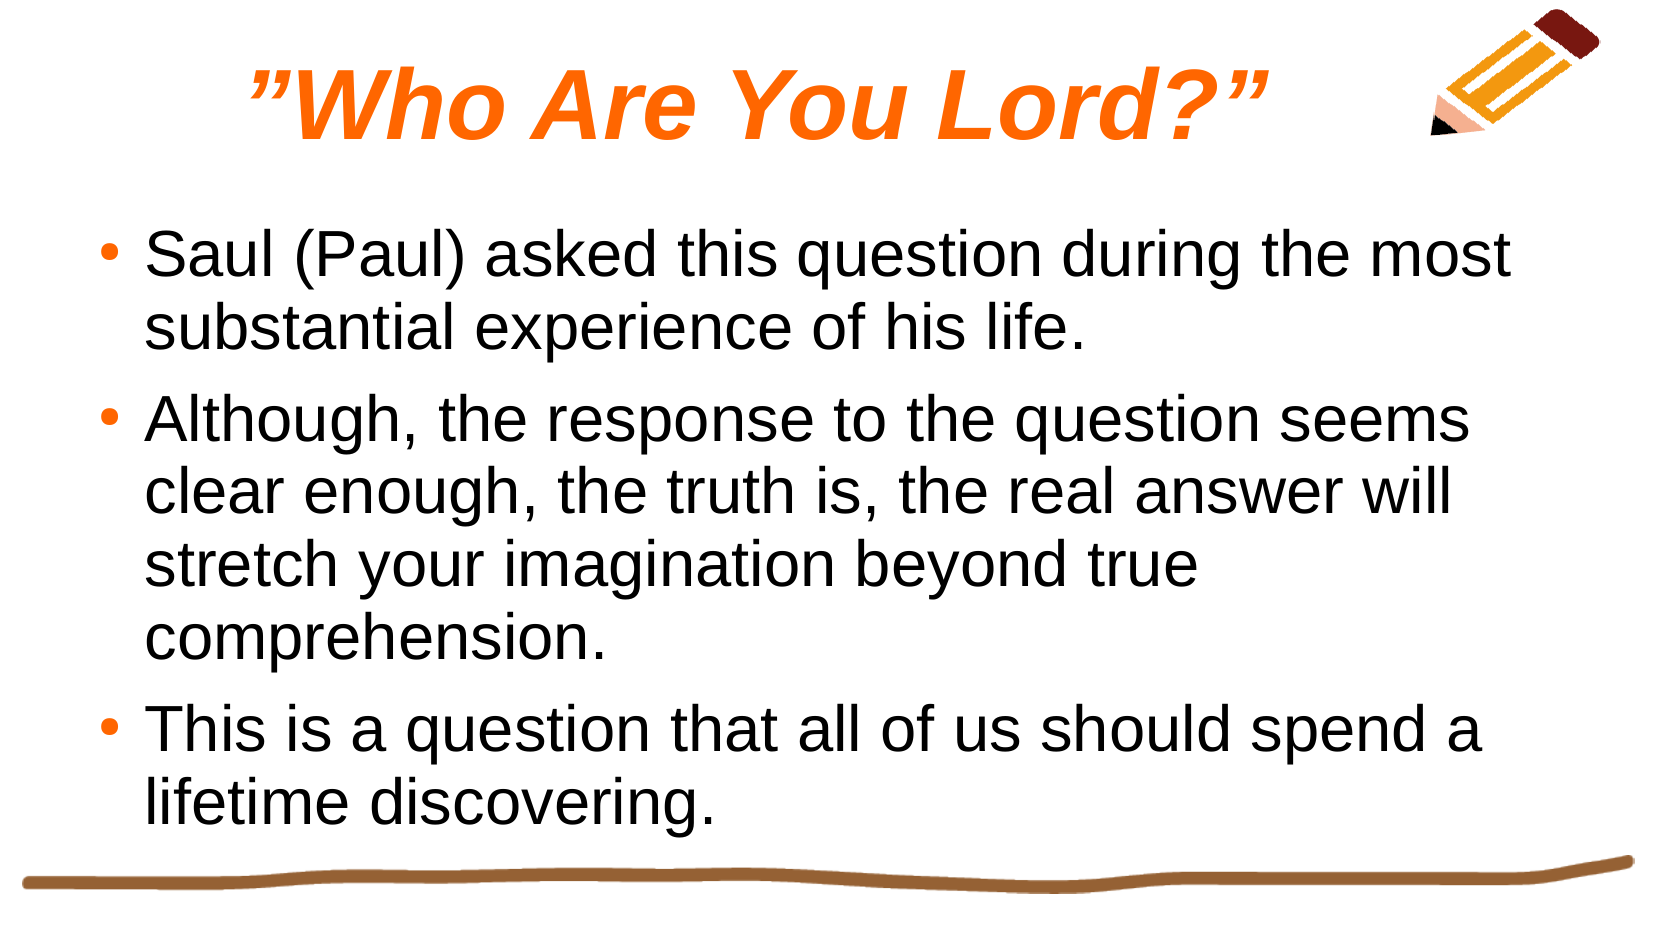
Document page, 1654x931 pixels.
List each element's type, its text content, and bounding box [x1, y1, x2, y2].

picture [22, 855, 1635, 894]
list Saul (Paul) asked this question during the most substantial experience of his life. Although, the response to the question seems clear enough, the truth is, the real answer will stretch your imagination beyond true comprehension. This is a question that all of us should spend a lifetime discovering. [82, 217, 1571, 841]
picture [1430, 9, 1601, 136]
title ”Who Are You Lord?” [82, 15, 1430, 196]
